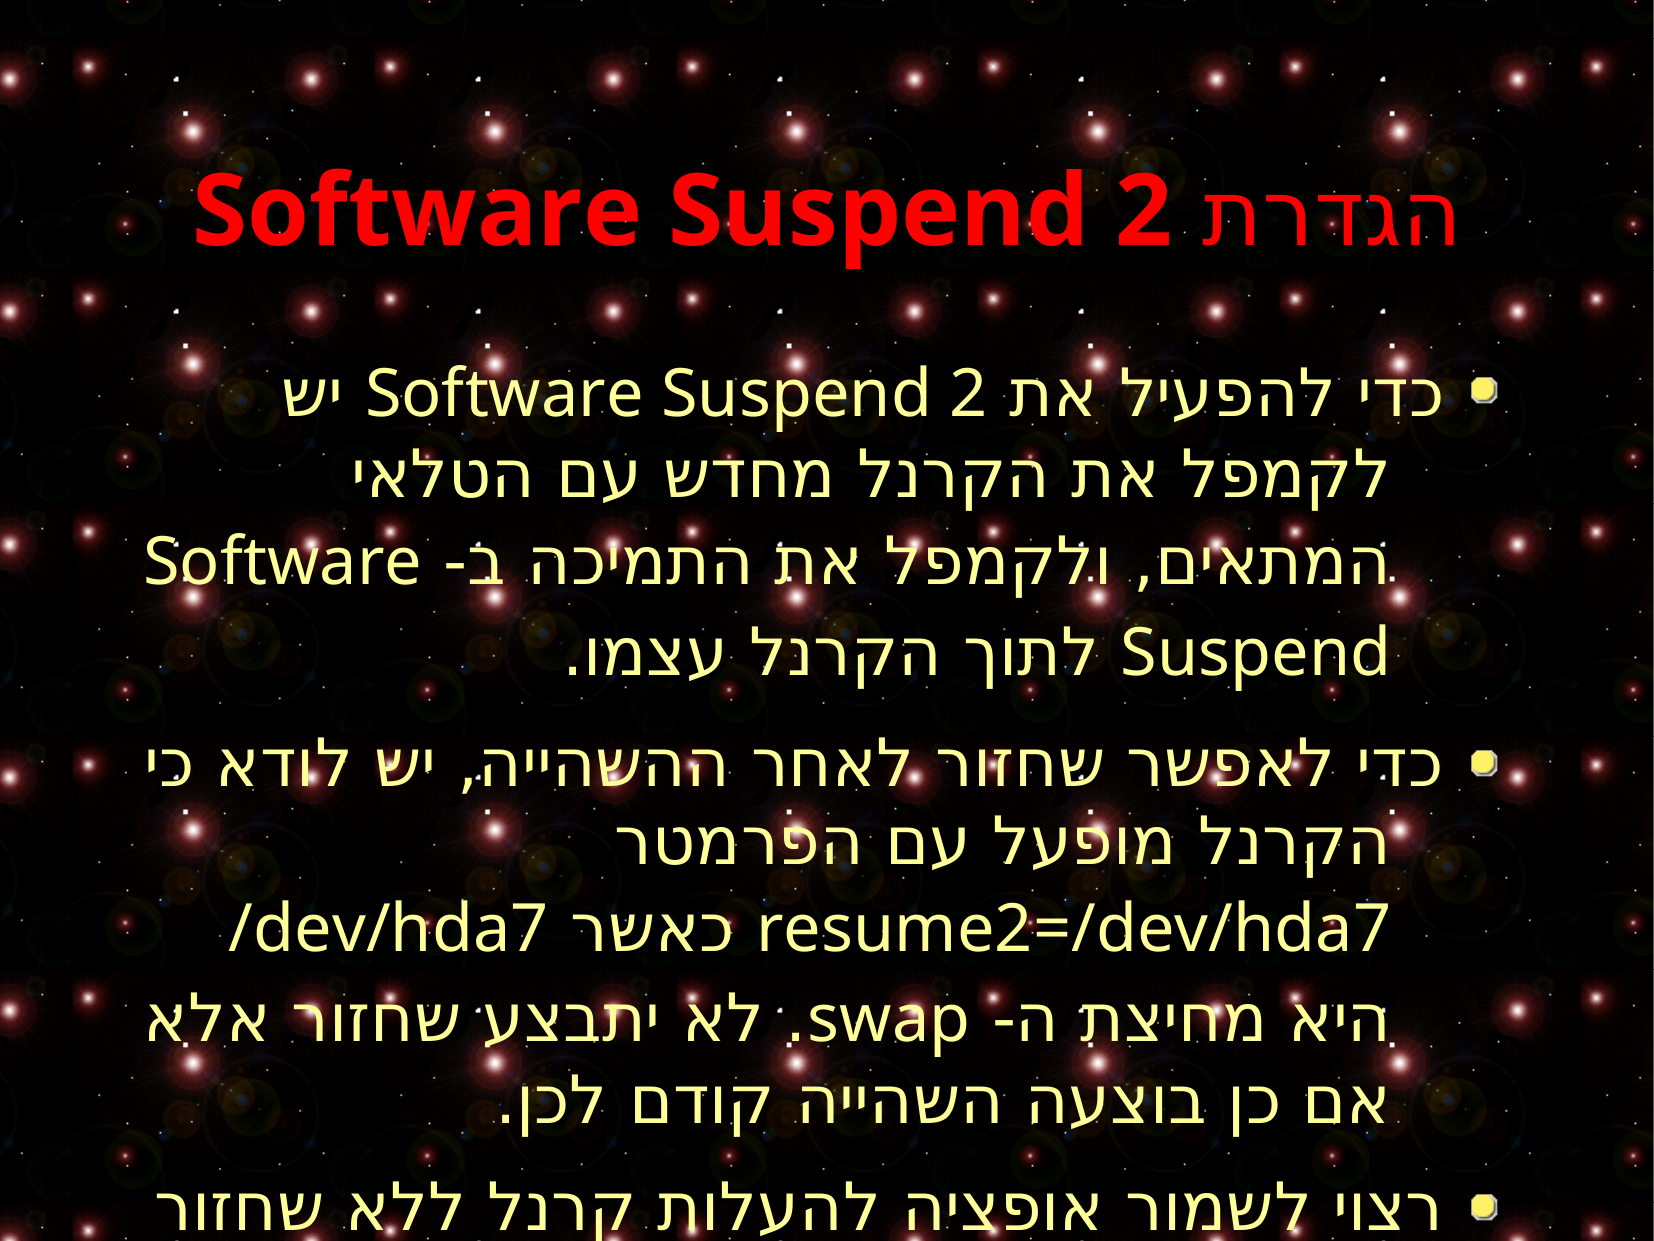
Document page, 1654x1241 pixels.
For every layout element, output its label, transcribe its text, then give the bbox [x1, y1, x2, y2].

picture [0, 0, 1654, 1241]
list כדי להפעיל את Software Suspend 2 יש לקמפל את הקרנל מחדש עם הטלאי המתאים, ולקמפל את התמיכה ב- Software Suspend לתוך הקרנל עצמו. כדי לאפשר שחזור לאחר ההשהייה, יש לודא כי הקרנל מופעל עם הפרמטר resume2=/dev/hda7 כאשר ‎/dev/hda7 היא מחיצת ה- swap. לא יתבצע שחזור אלא אם כן בוצעה השהייה קודם לכן. רצוי לשמור אופציה להעלות קרנל ללא שחזור על ידי הוספת noresume2 למקרה של תקלה בתהליך השחזור. [121, 344, 1534, 1127]
title הגדרת Software Suspend 2 [121, 102, 1534, 311]
